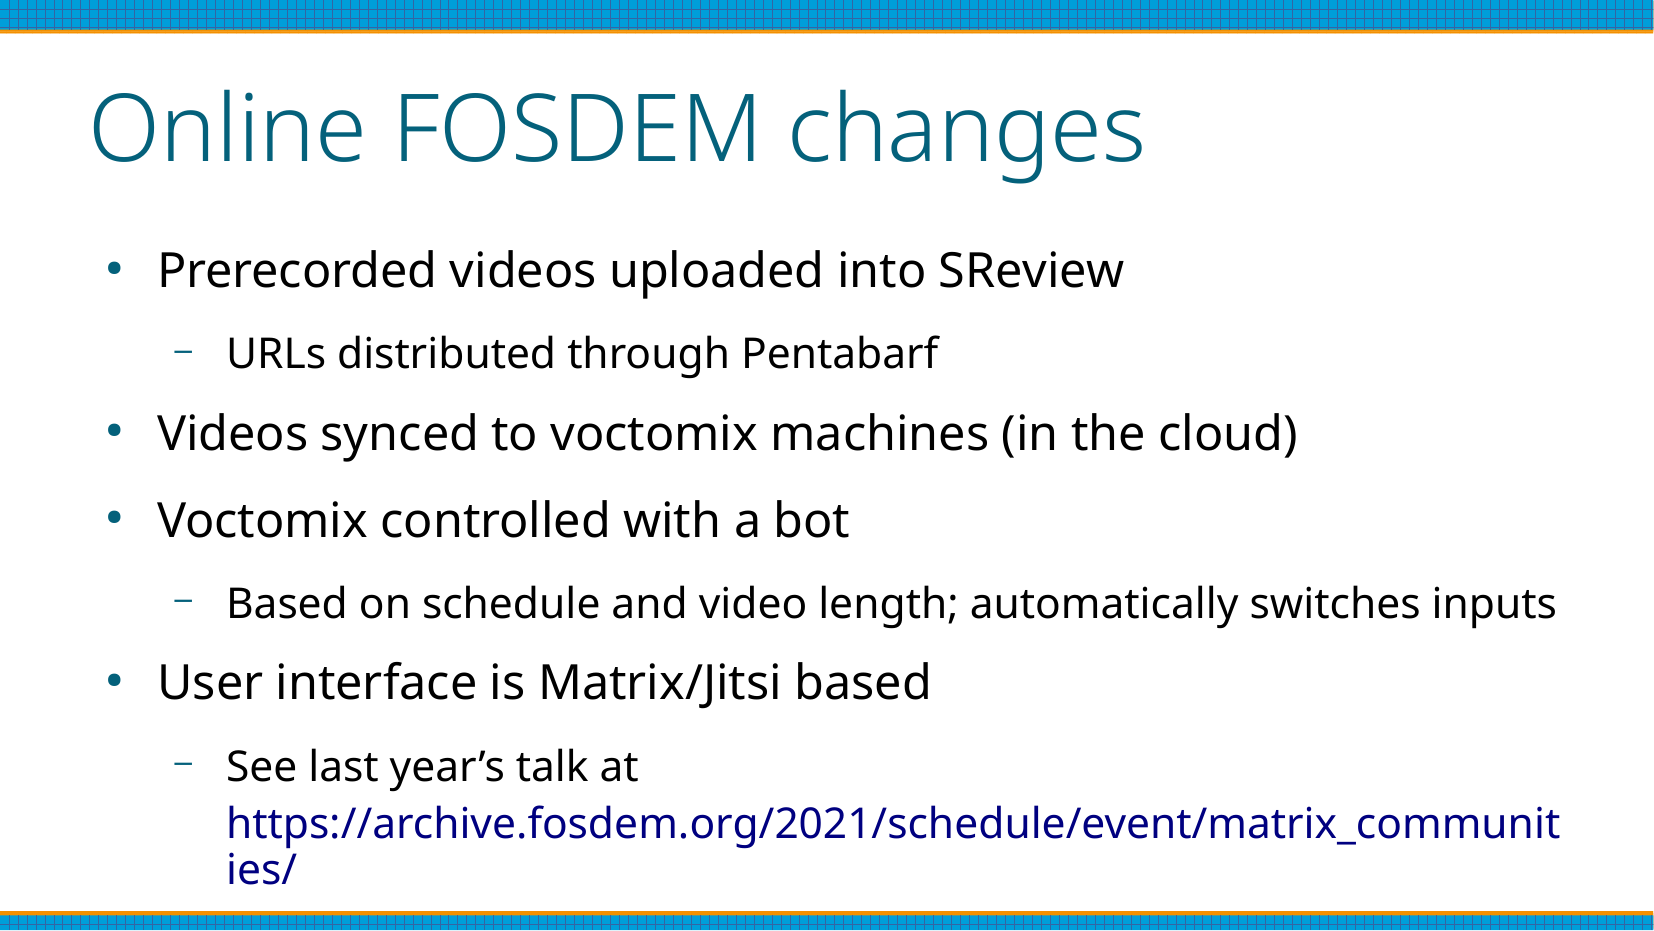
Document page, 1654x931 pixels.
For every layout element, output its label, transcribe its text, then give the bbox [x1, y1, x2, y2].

list Prerecorded videos uploaded into SReview URLs distributed through Pentabarf Videos synced to voctomix machines (in the cloud) Voctomix controlled with a bot Based on schedule and video length; automatically switches inputs User interface is Matrix/Jitsi based See last year’s talk at https://archive.fosdem.org/2021/schedule/event/matrix_communities/ [88, 236, 1565, 901]
title Online FOSDEM changes [88, 44, 1565, 207]
